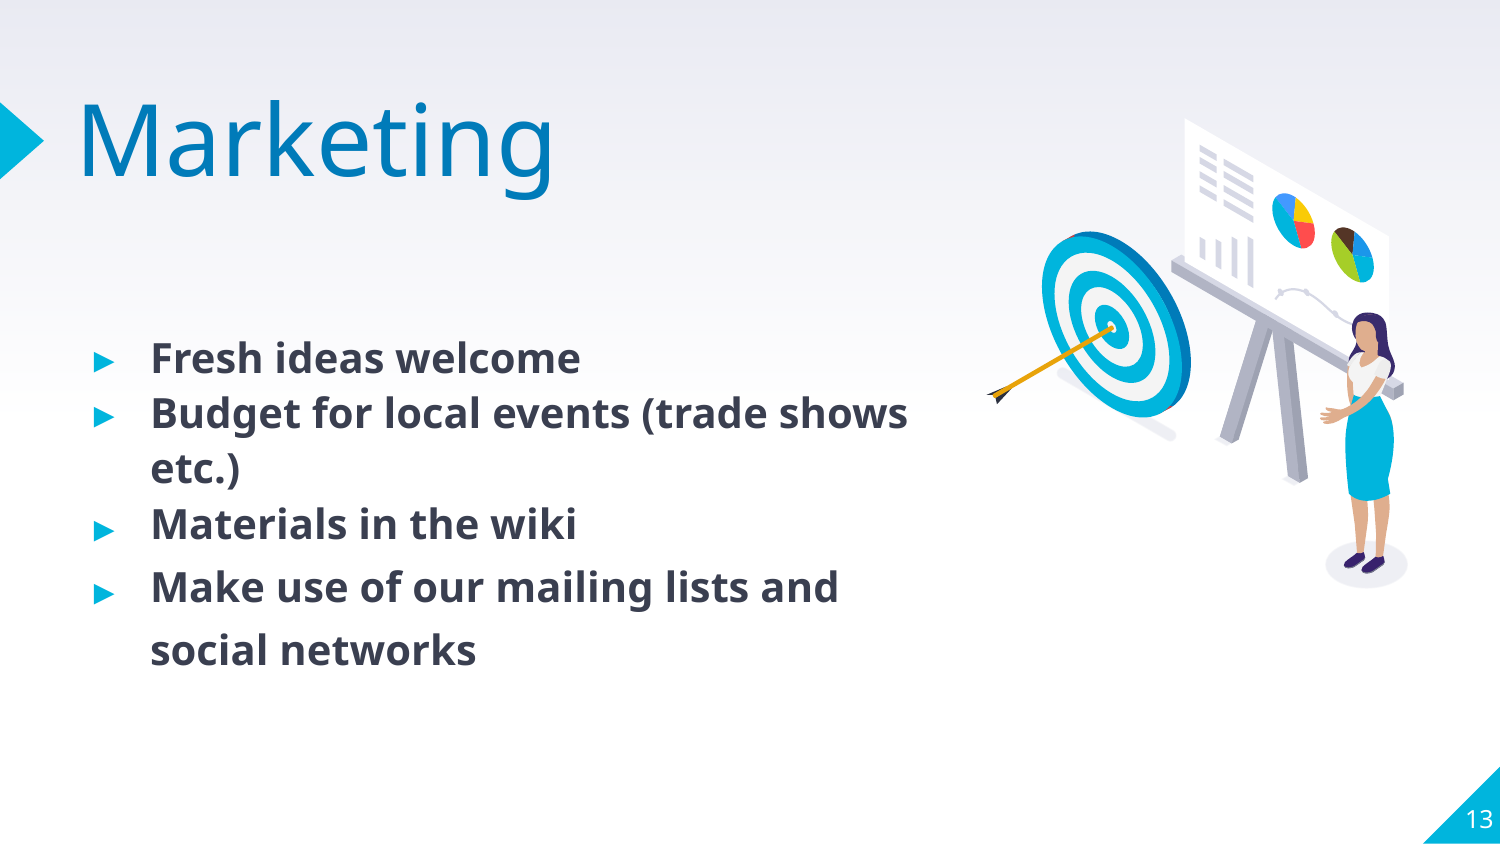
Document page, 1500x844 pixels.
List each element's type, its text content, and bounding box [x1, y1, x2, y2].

list Fresh ideas welcome Budget for local events (trade shows etc.) Materials in the wiki Make use of our mailing lists and social networks [75, 327, 1001, 761]
picture [986, 118, 1409, 590]
title Marketing [75, 99, 1001, 277]
slide_number <number> [1418, 760, 1494, 838]
